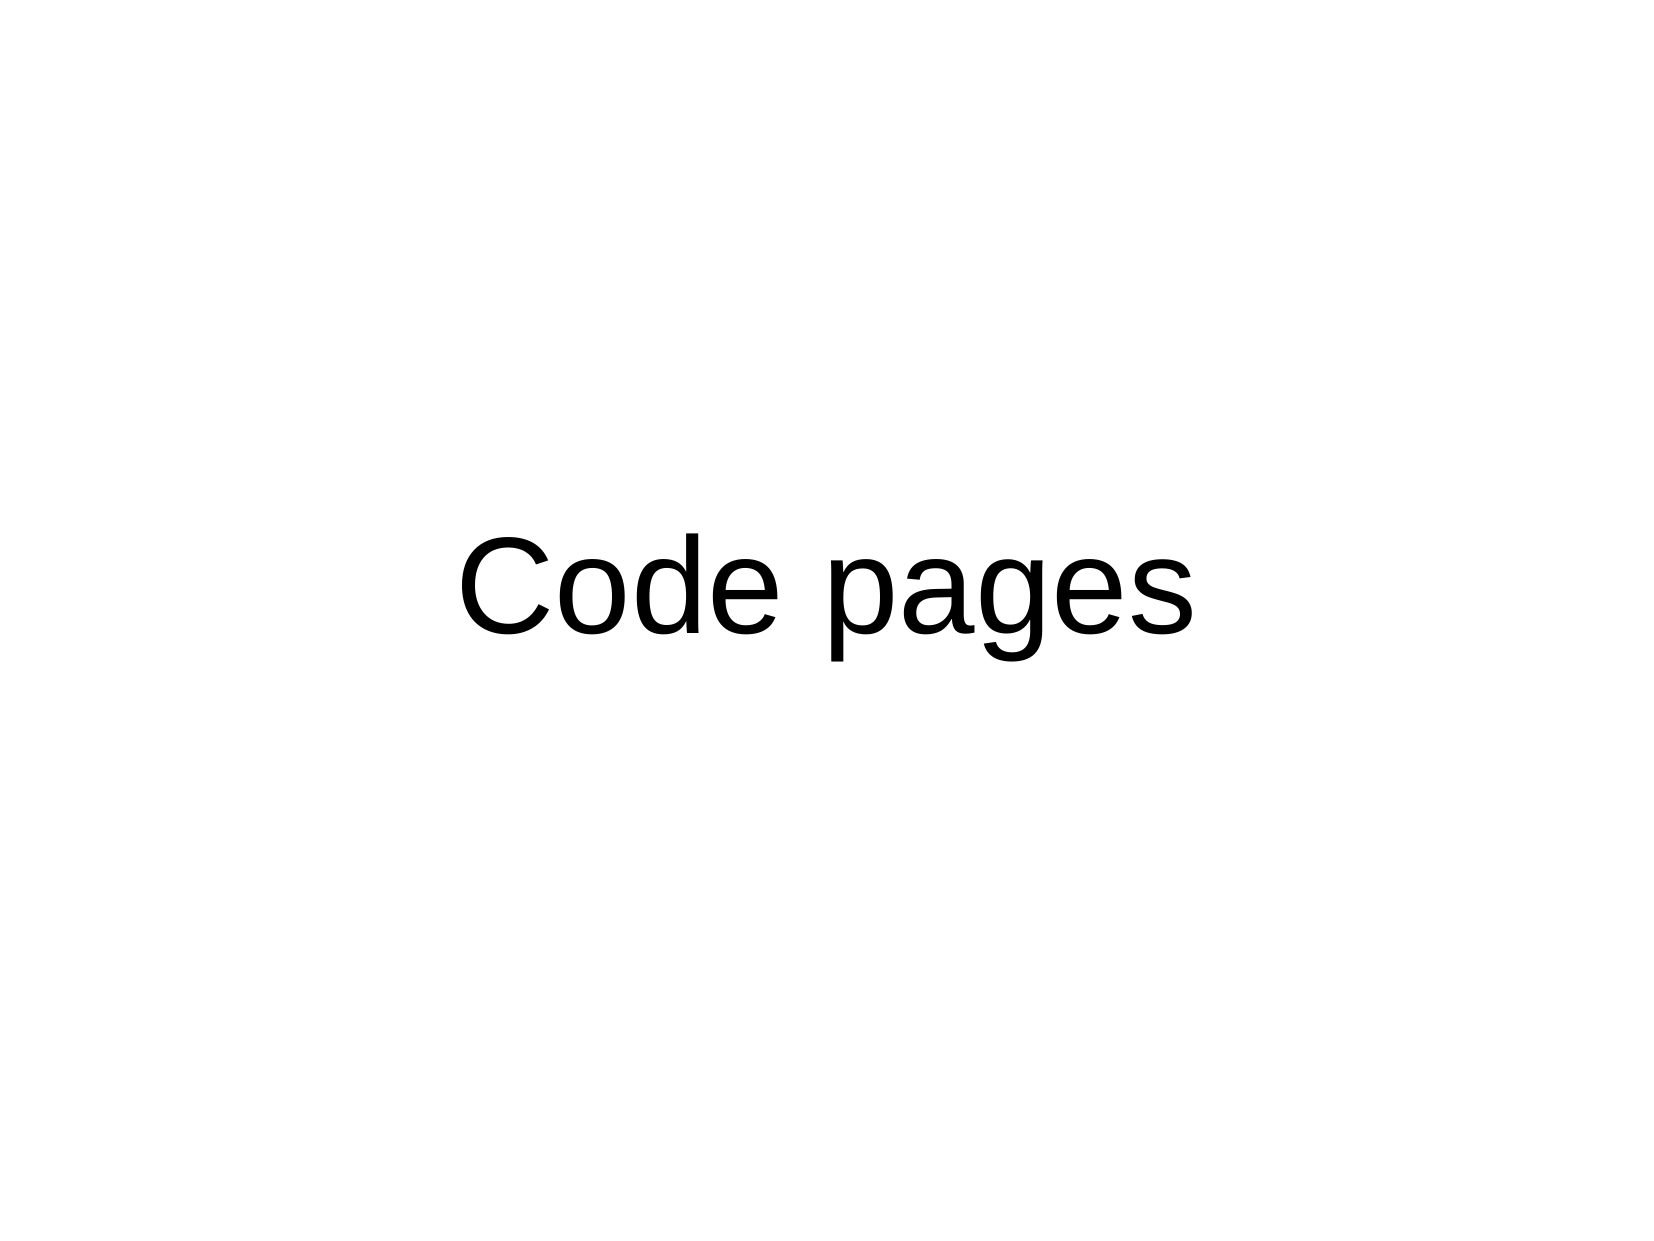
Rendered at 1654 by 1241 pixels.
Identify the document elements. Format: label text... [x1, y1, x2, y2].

title Code pages [82, 56, 1571, 1115]
